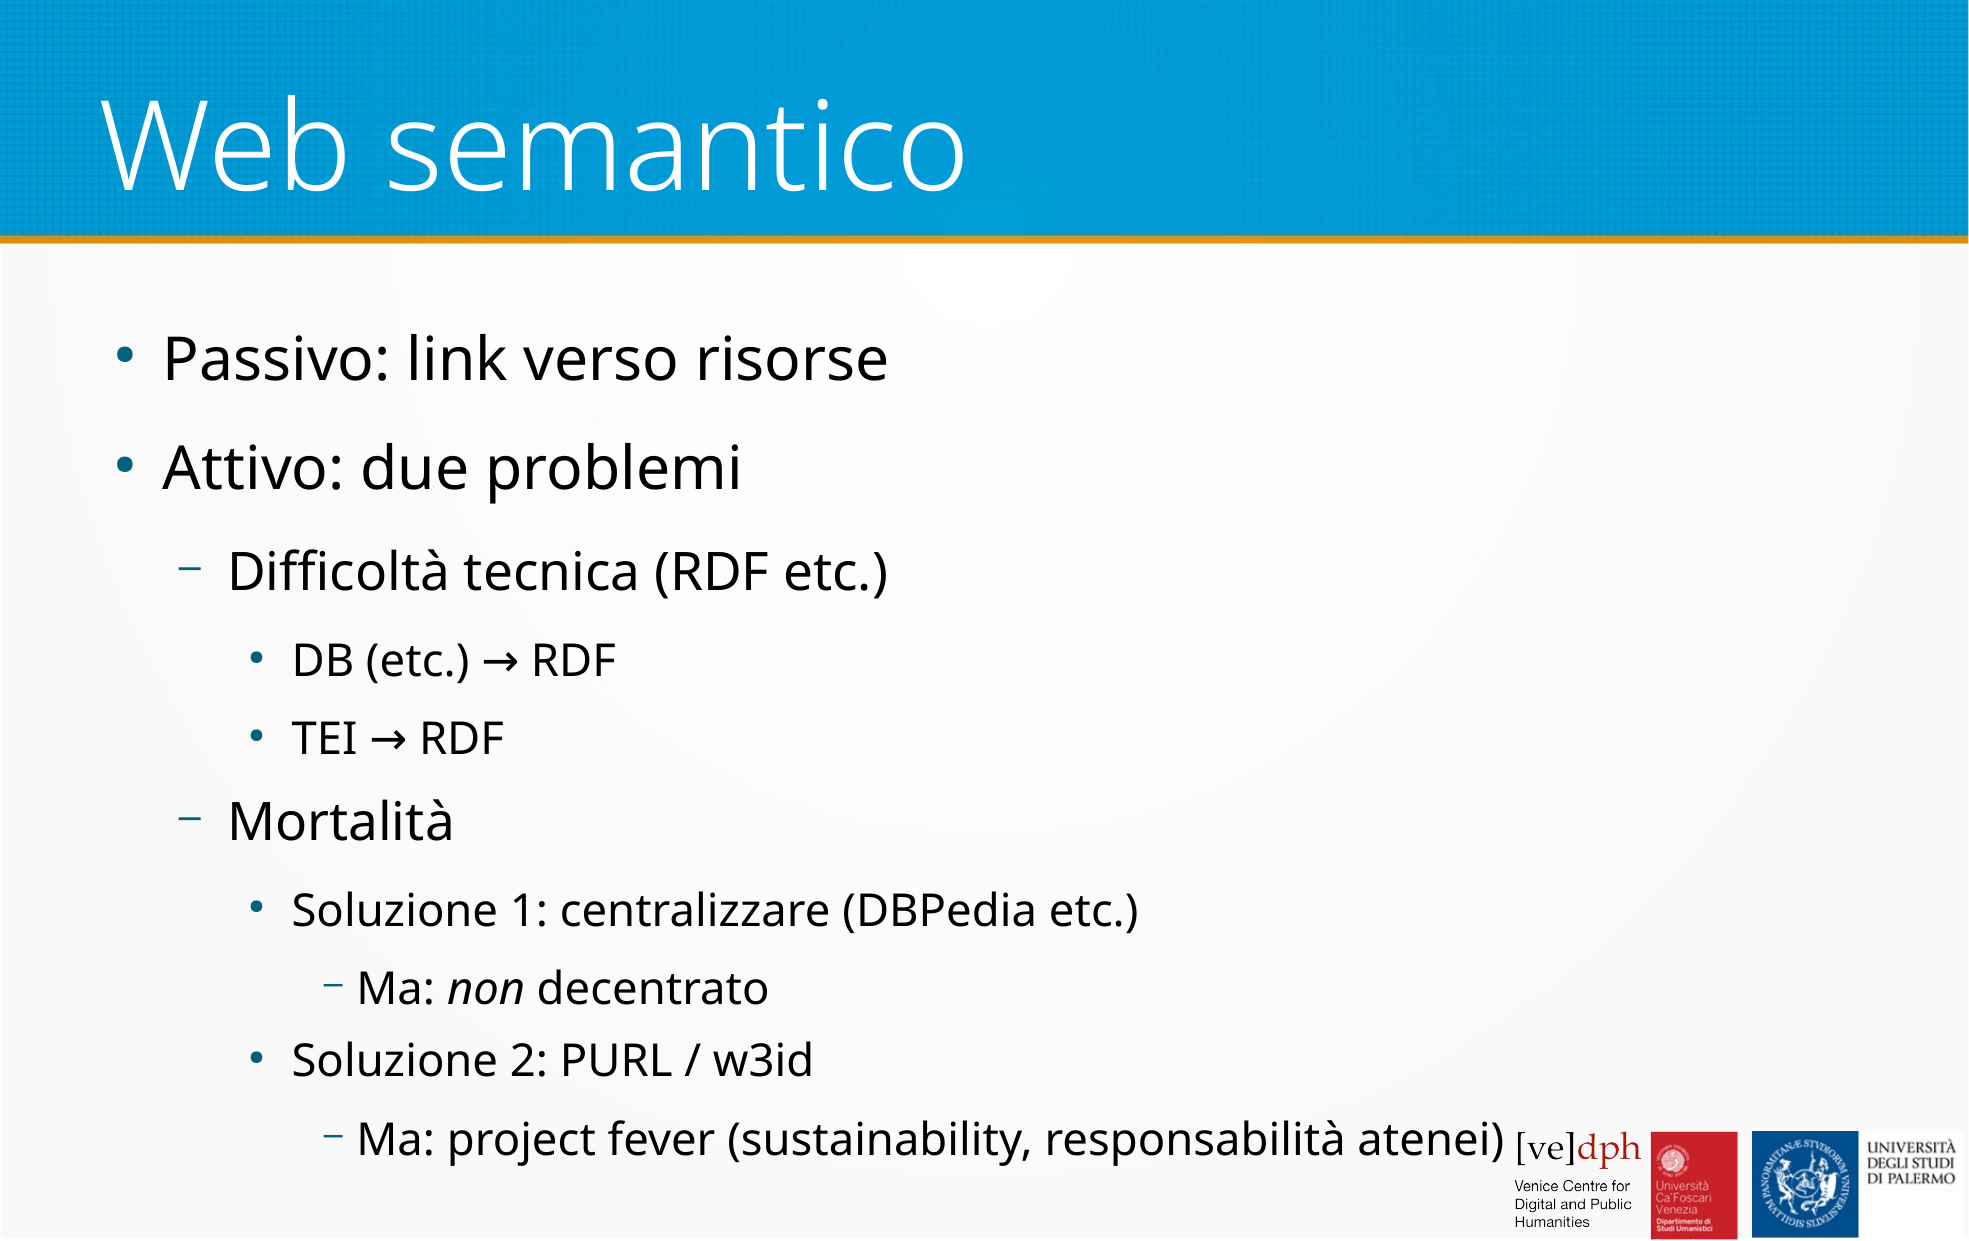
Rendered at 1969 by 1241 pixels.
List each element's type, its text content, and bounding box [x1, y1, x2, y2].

picture [0, 233, 1969, 1241]
list Passivo: link verso risorse Attivo: due problemi Difficoltà tecnica (RDF etc.) DB (etc.) → RDF TEI → RDF Mortalità Soluzione 1: centralizzare (DBPedia etc.) Ma: non decentrato Soluzione 2: PURL / w3id Ma: project fever (sustainability, responsabilità atenei) [98, 315, 1512, 1229]
title Web semantico [98, 19, 1870, 227]
